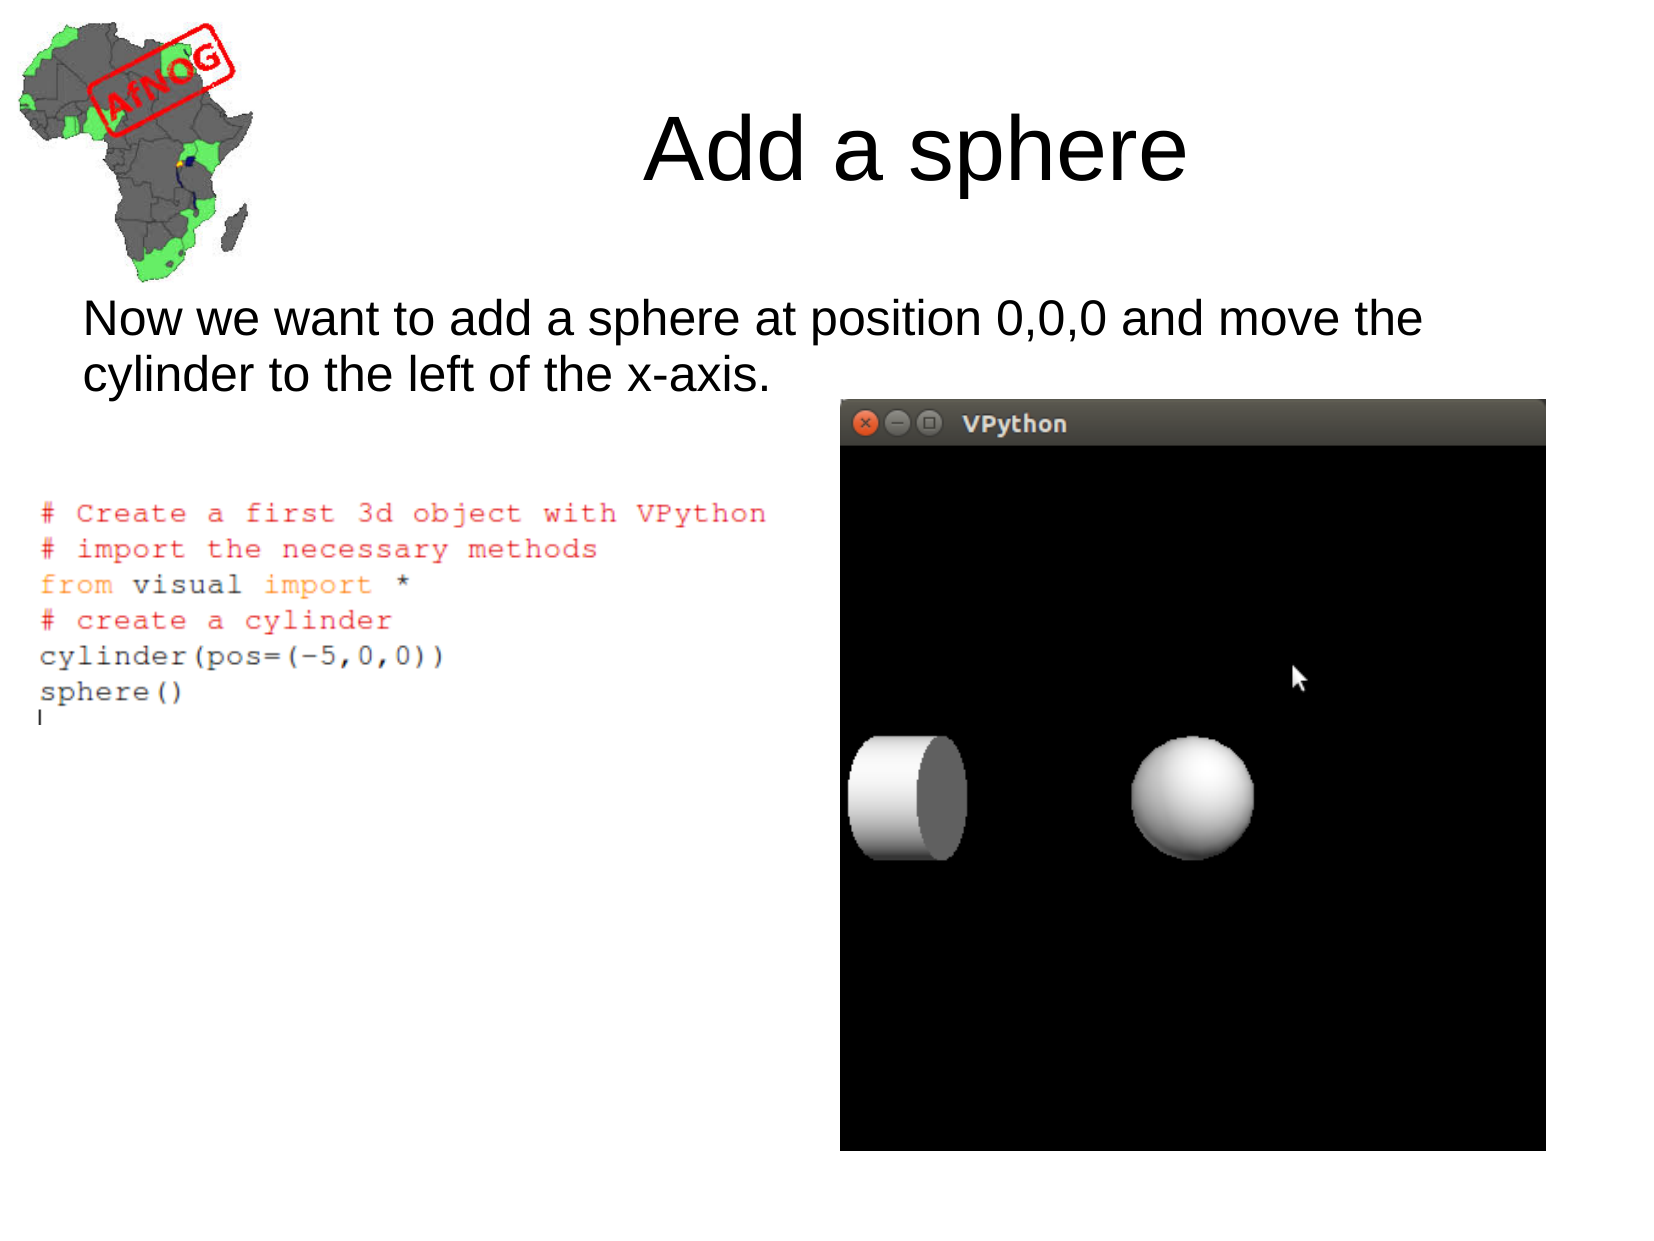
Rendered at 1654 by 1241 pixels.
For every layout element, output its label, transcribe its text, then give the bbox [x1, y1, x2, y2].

picture [840, 399, 1546, 1151]
picture [9, 0, 259, 291]
picture [30, 494, 811, 725]
list Now we want to add a sphere at position 0,0,0 and move the cylinder to the left of the x-axis. [82, 290, 1571, 1010]
title Add a sphere [258, 45, 1576, 253]
